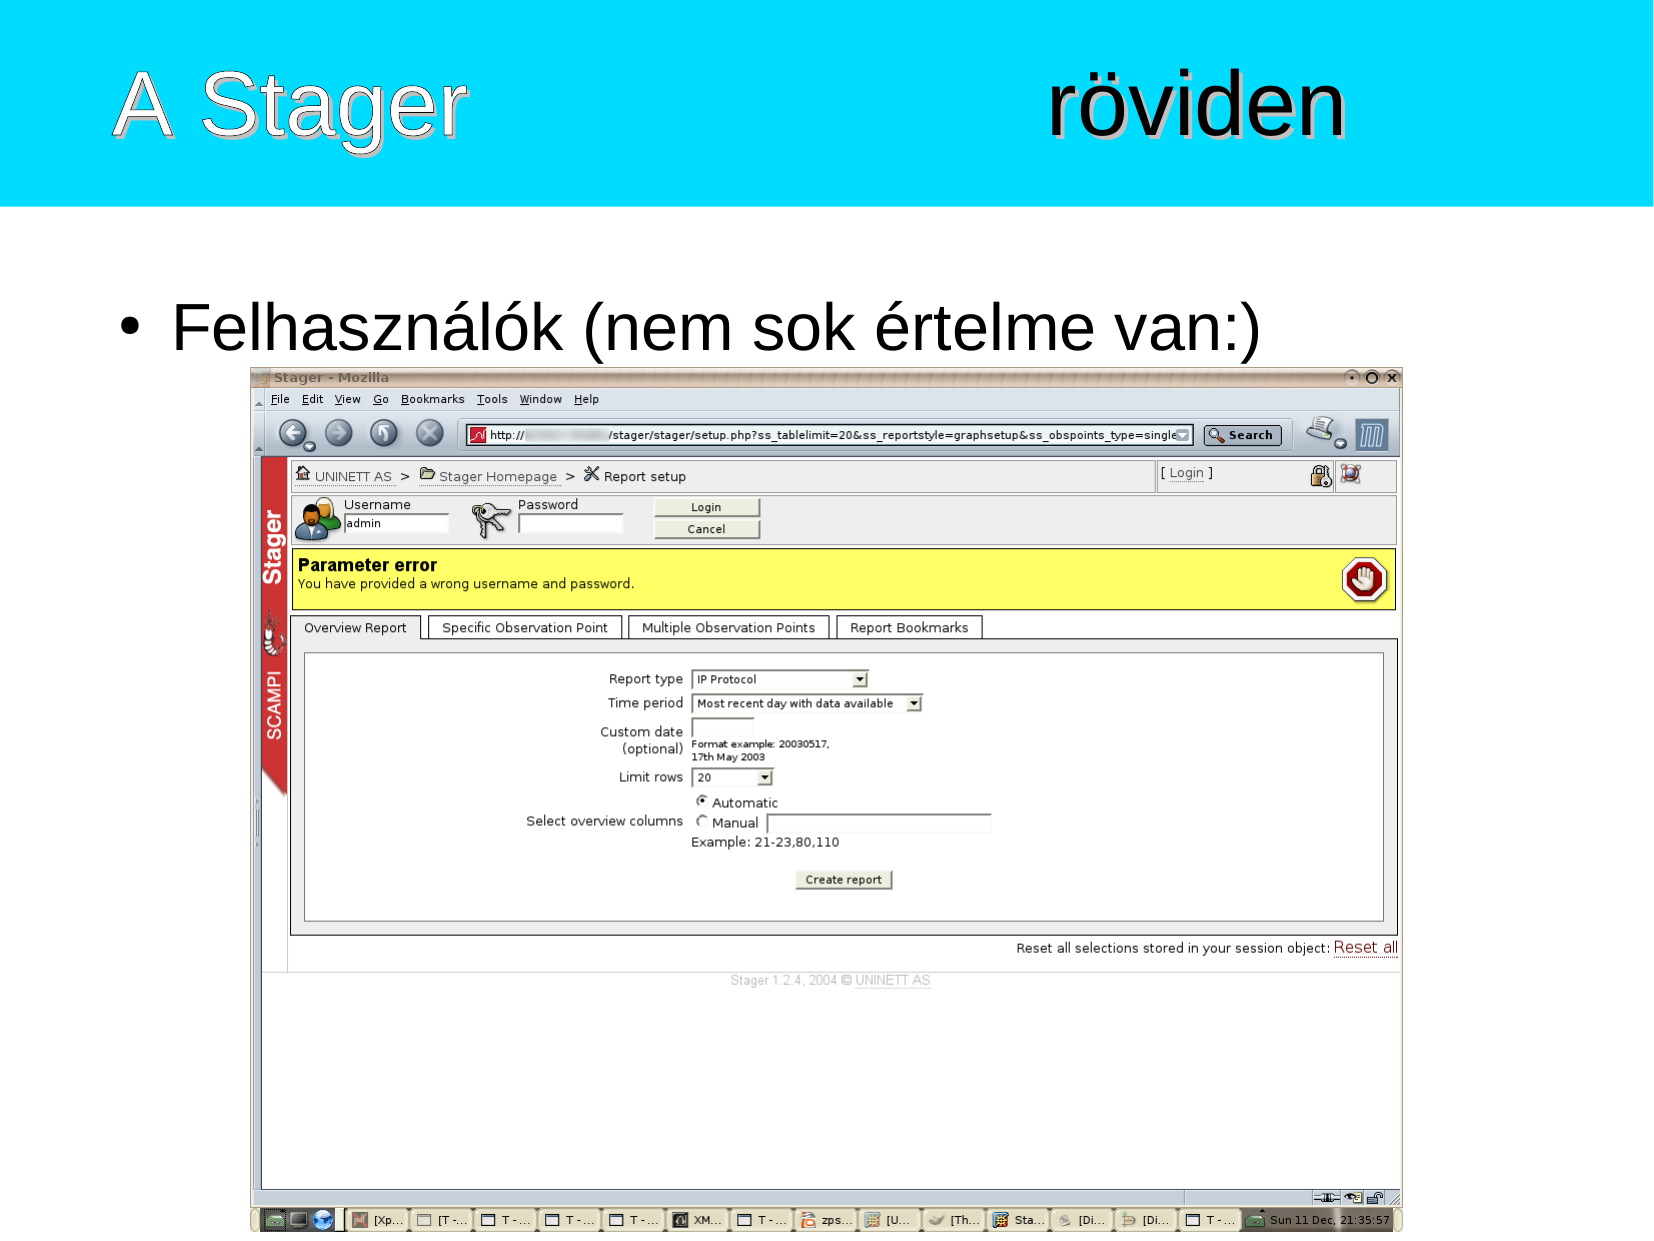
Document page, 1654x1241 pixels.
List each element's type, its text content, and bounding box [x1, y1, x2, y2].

list Felhasználók (nem sok értelme van:) [82, 290, 1571, 1109]
picture [250, 367, 1403, 1232]
title A Stager röviden [0, 0, 1654, 207]
